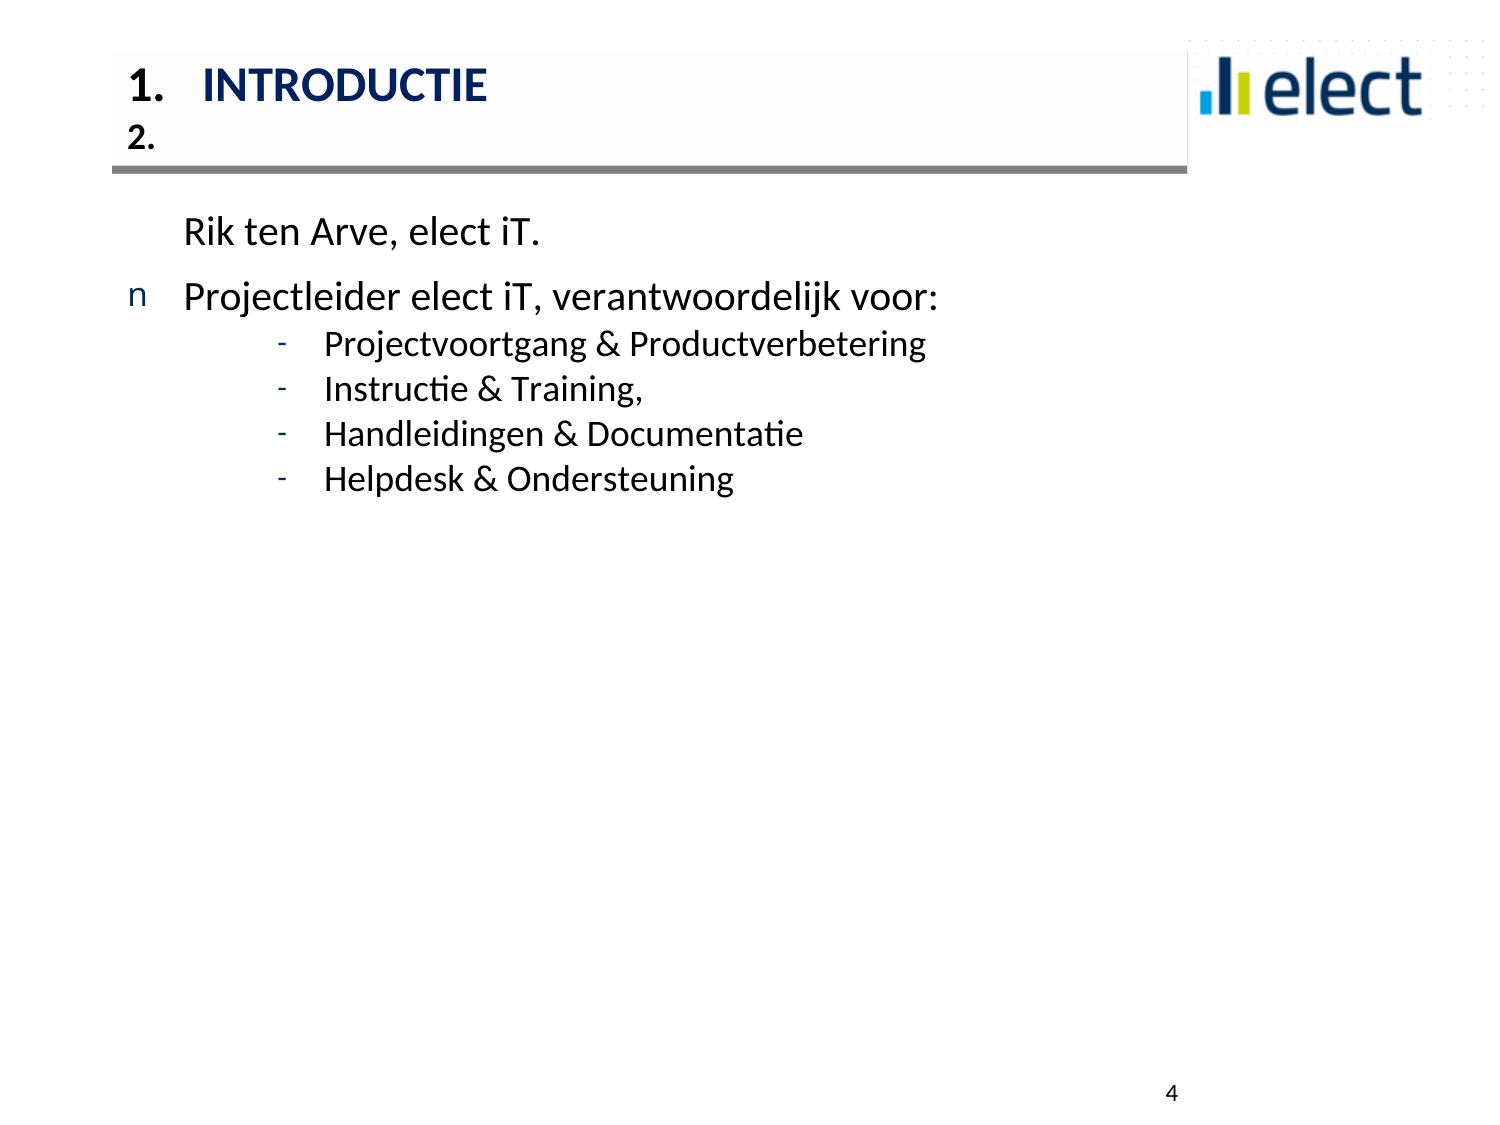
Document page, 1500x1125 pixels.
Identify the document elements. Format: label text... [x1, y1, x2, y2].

text_box [1150, 1068, 1464, 1125]
title 1. Introductie [1188, 54, 1307, 166]
list Rik ten Arve, elect iT. Projectleider elect iT, verantwoordelijk voor: Projectvoortgang & Productverbetering Instructie & Training, Handleidingen & Documentatie Helpdesk & Ondersteuning [112, 196, 1450, 1022]
text_box INTRODUCTIE [112, 42, 1188, 166]
